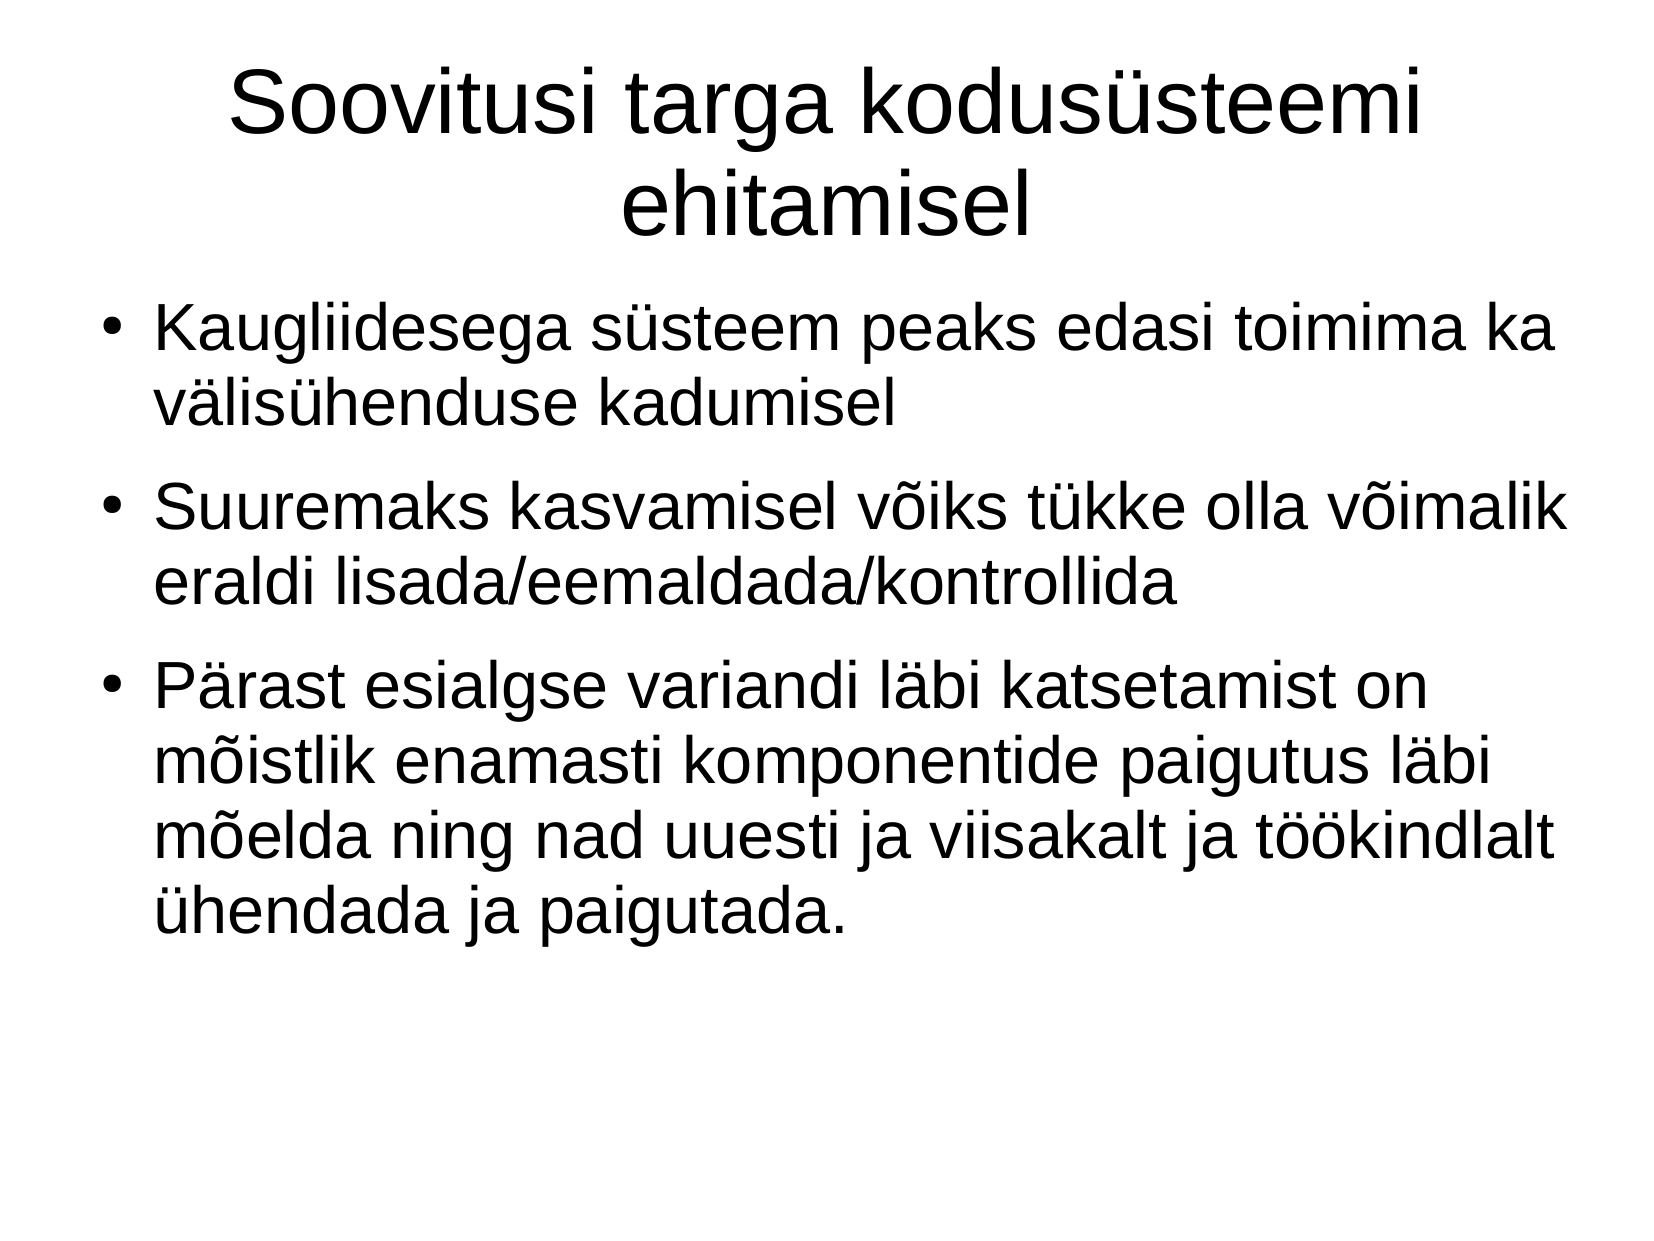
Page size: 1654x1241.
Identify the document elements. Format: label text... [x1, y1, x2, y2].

title Soovitusi targa kodusüsteemi ehitamisel [82, 49, 1571, 257]
list Kaugliidesega süsteem peaks edasi toimima ka välisühenduse kadumisel Suuremaks kasvamisel võiks tükke olla võimalik eraldi lisada/eemaldada/kontrollida Pärast esialgse variandi läbi katsetamist on mõistlik enamasti komponentide paigutus läbi mõelda ning nad uuesti ja viisakalt ja töökindlalt ühendada ja paigutada. [82, 290, 1571, 1010]
